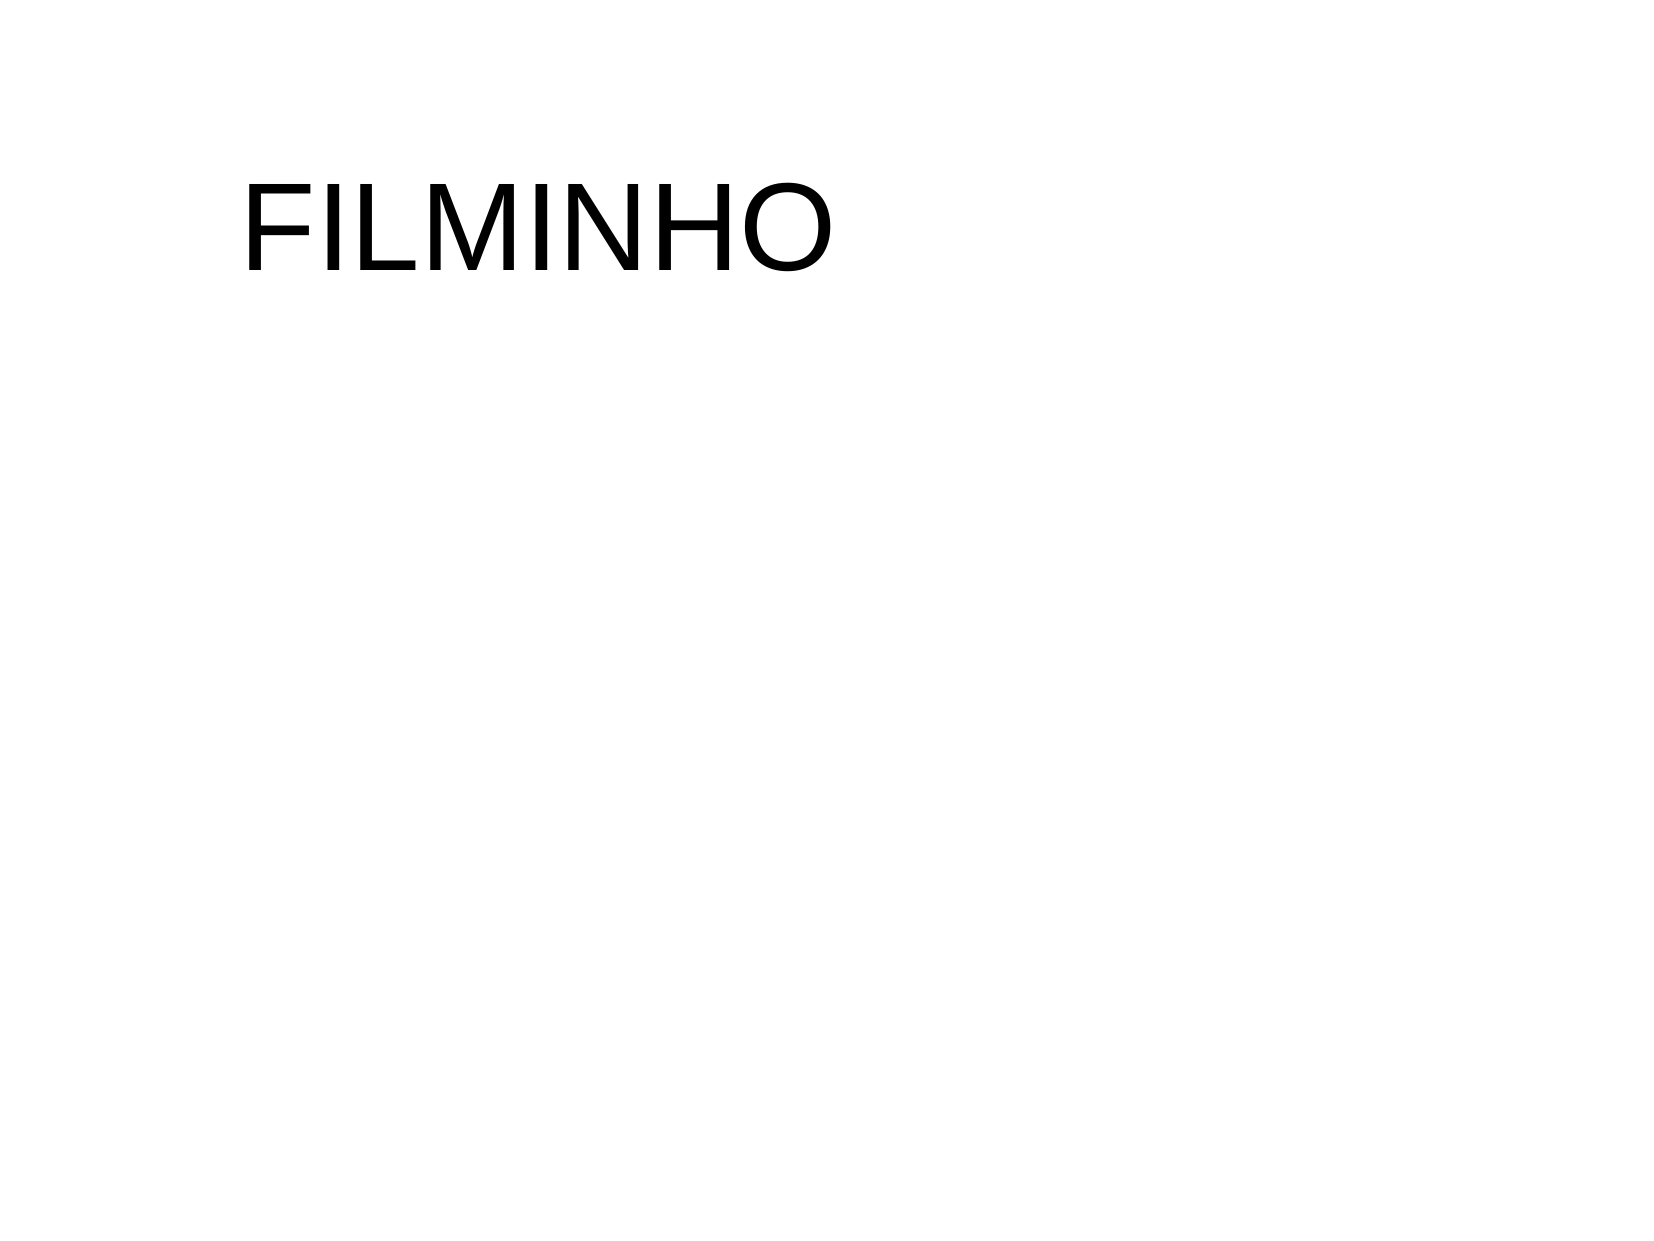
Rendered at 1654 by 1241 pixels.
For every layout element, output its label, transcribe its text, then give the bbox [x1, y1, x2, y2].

text_box FILMINHO [225, 150, 1238, 445]
